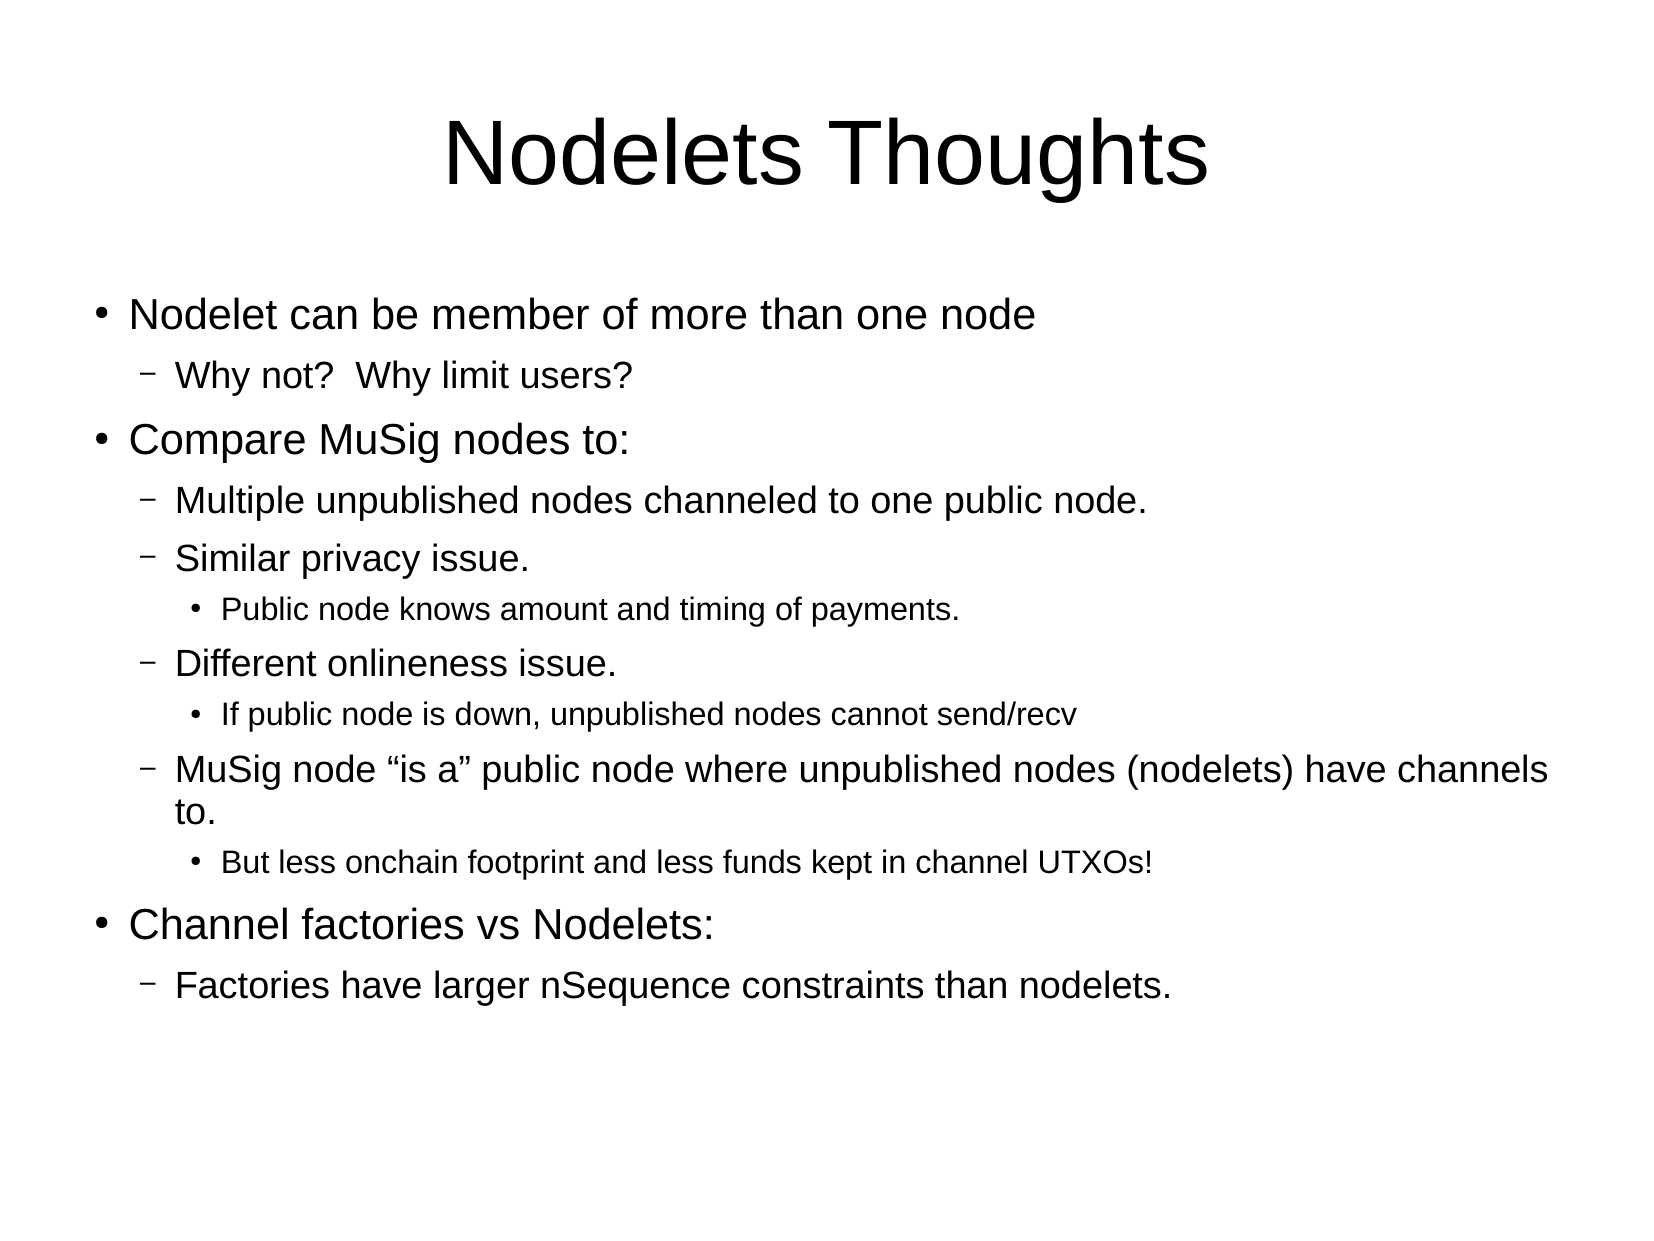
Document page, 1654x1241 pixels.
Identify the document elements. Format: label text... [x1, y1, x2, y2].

title Nodelets Thoughts [82, 49, 1571, 257]
list Nodelet can be member of more than one node Why not? Why limit users? Compare MuSig nodes to: Multiple unpublished nodes channeled to one public node. Similar privacy issue. Public node knows amount and timing of payments. Different onlineness issue. If public node is down, unpublished nodes cannot send/recv MuSig node “is a” public node where unpublished nodes (nodelets) have channels to. But less onchain footprint and less funds kept in channel UTXOs! Channel factories vs Nodelets: Factories have larger nSequence constraints than nodelets. [82, 290, 1571, 1010]
